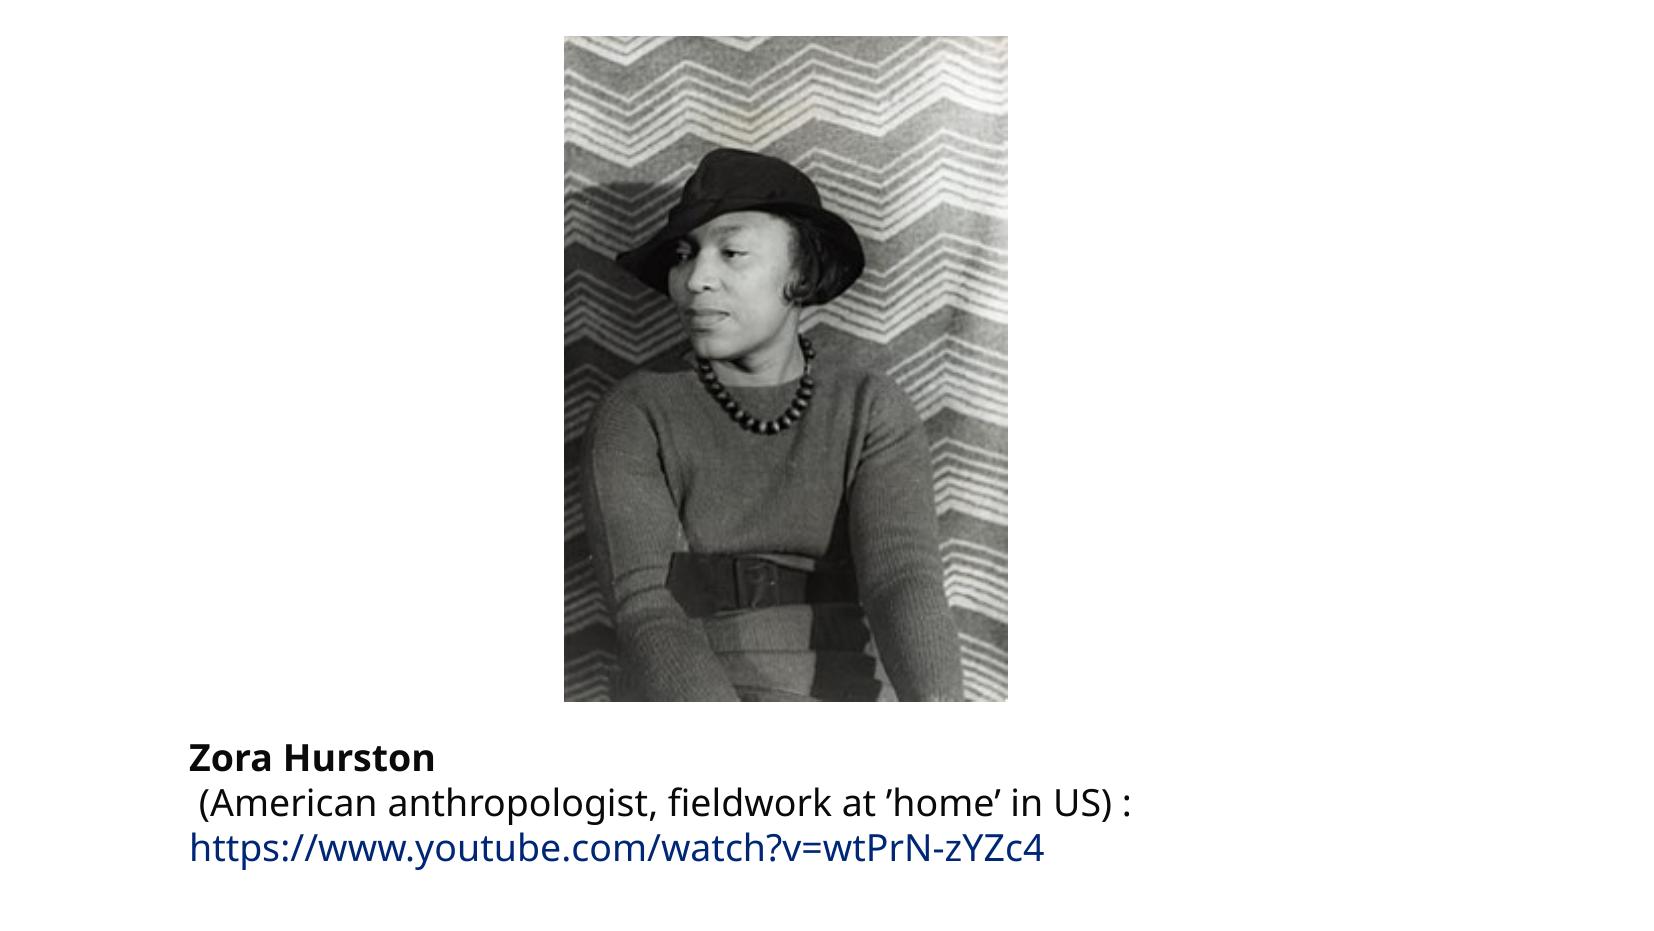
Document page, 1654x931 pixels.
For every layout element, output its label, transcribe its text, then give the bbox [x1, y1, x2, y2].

text_box Zora Hurston (American anthropologist, fieldwork at ’home’ in US) : https://www.youtube.com/watch?v=wtPrN-zYZc4 [174, 726, 1562, 879]
picture [564, 36, 1008, 702]
